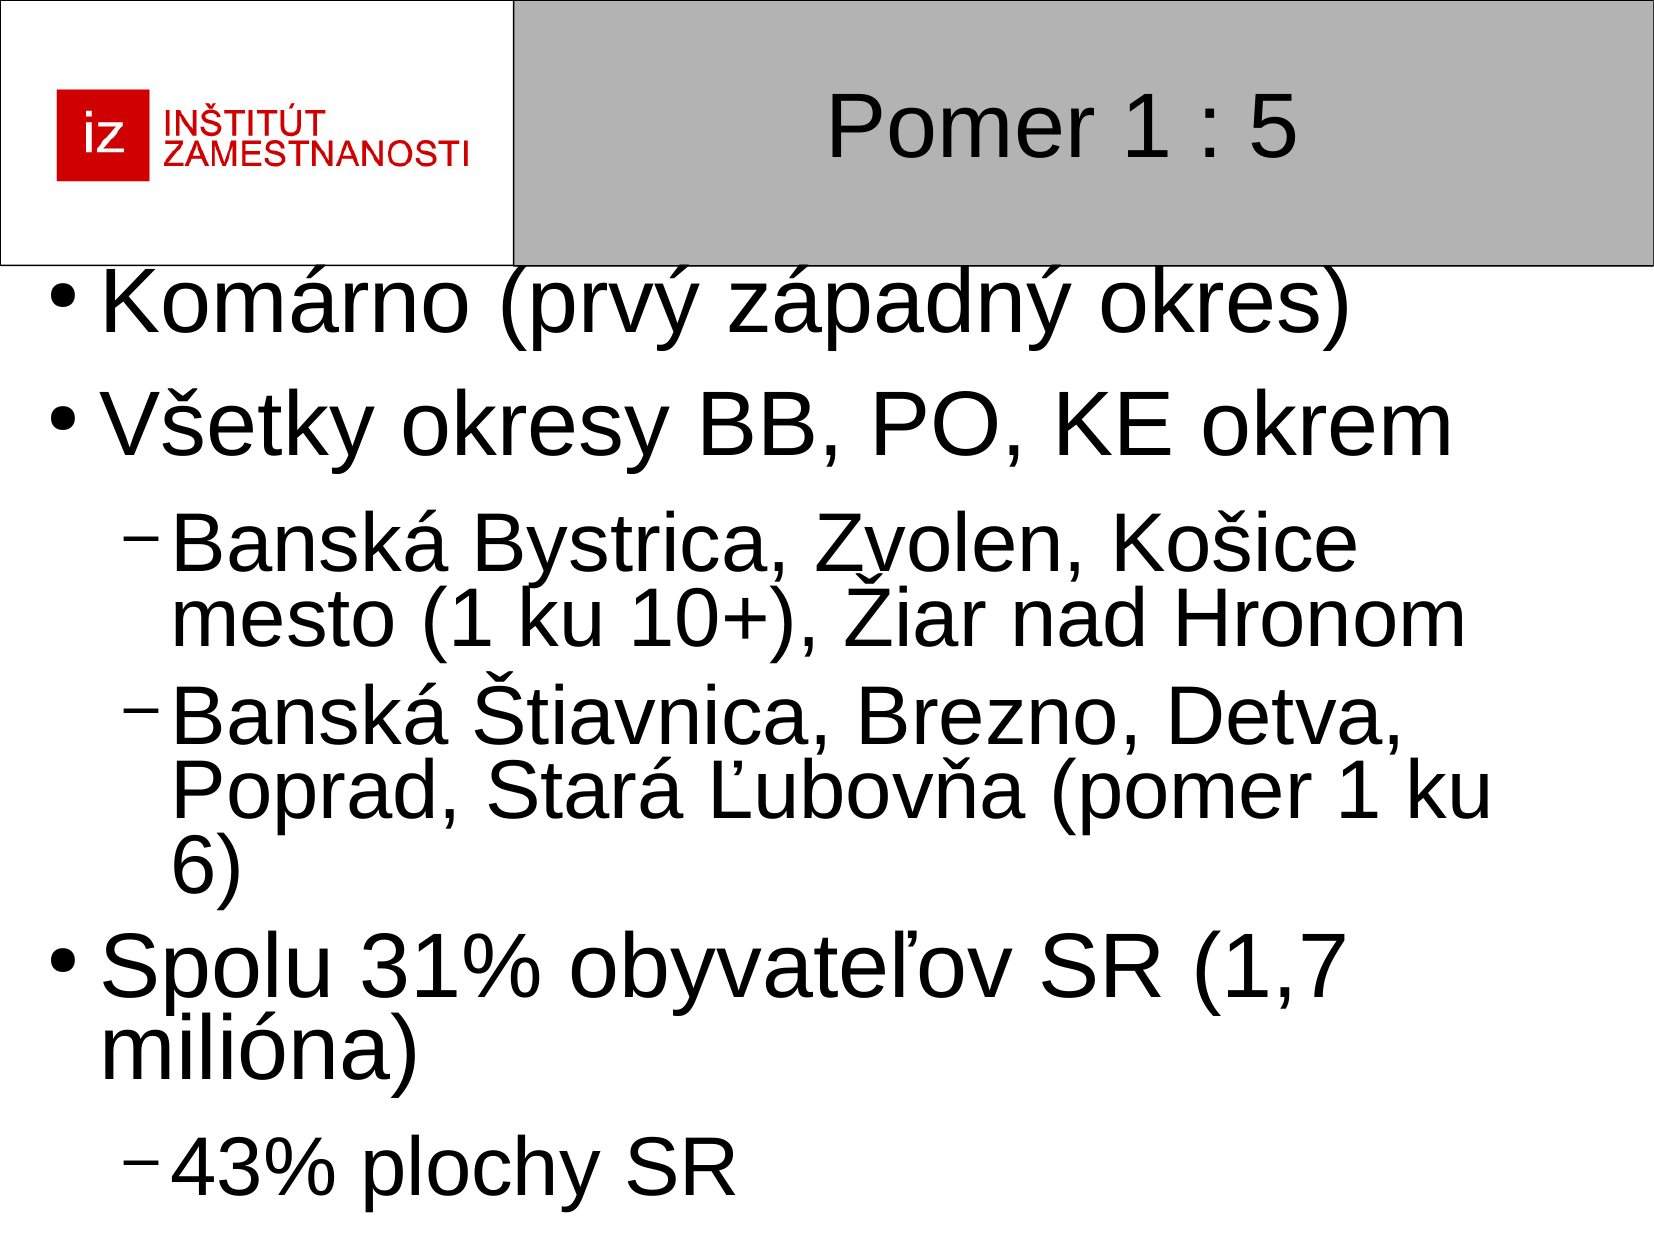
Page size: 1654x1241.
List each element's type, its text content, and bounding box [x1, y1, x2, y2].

picture [5, 8, 512, 257]
list Komárno (prvý západný okres) Všetky okresy BB, PO, KE okrem Banská Bystrica, Zvolen, Košice mesto (1 ku 10+), Žiar nad Hronom Banská Štiavnica, Brezno, Detva, Poprad, Stará Ľubovňa (pomer 1 ku 6) Spolu 31% obyvateľov SR (1,7 milióna) 43% plochy SR [29, 267, 1536, 1232]
title Pomer 1 : 5 [561, 29, 1565, 237]
